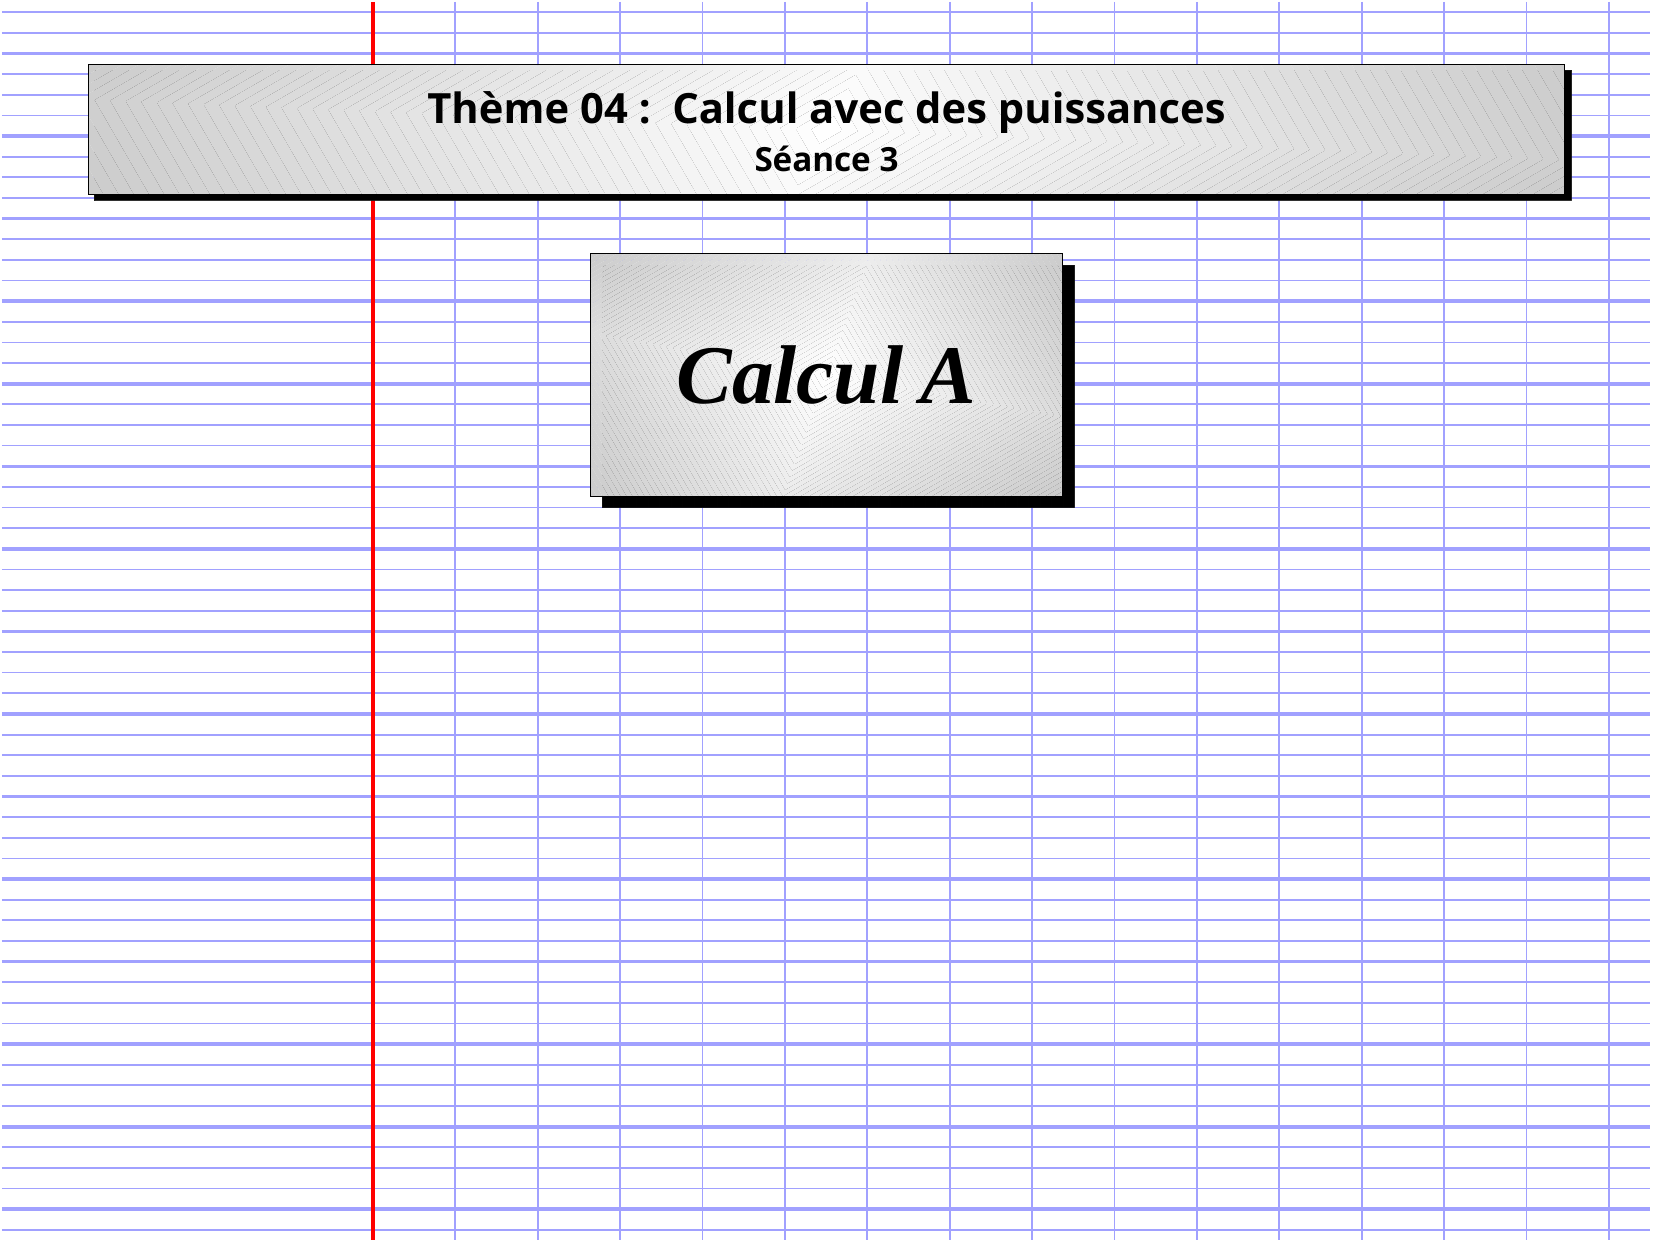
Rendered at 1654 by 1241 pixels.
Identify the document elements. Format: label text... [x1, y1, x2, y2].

text_box Thème 04 : Calcul avec des puissances Séance 3 [88, 64, 1565, 195]
text_box Calcul A [590, 253, 1063, 497]
picture [0, 0, 1654, 1241]
